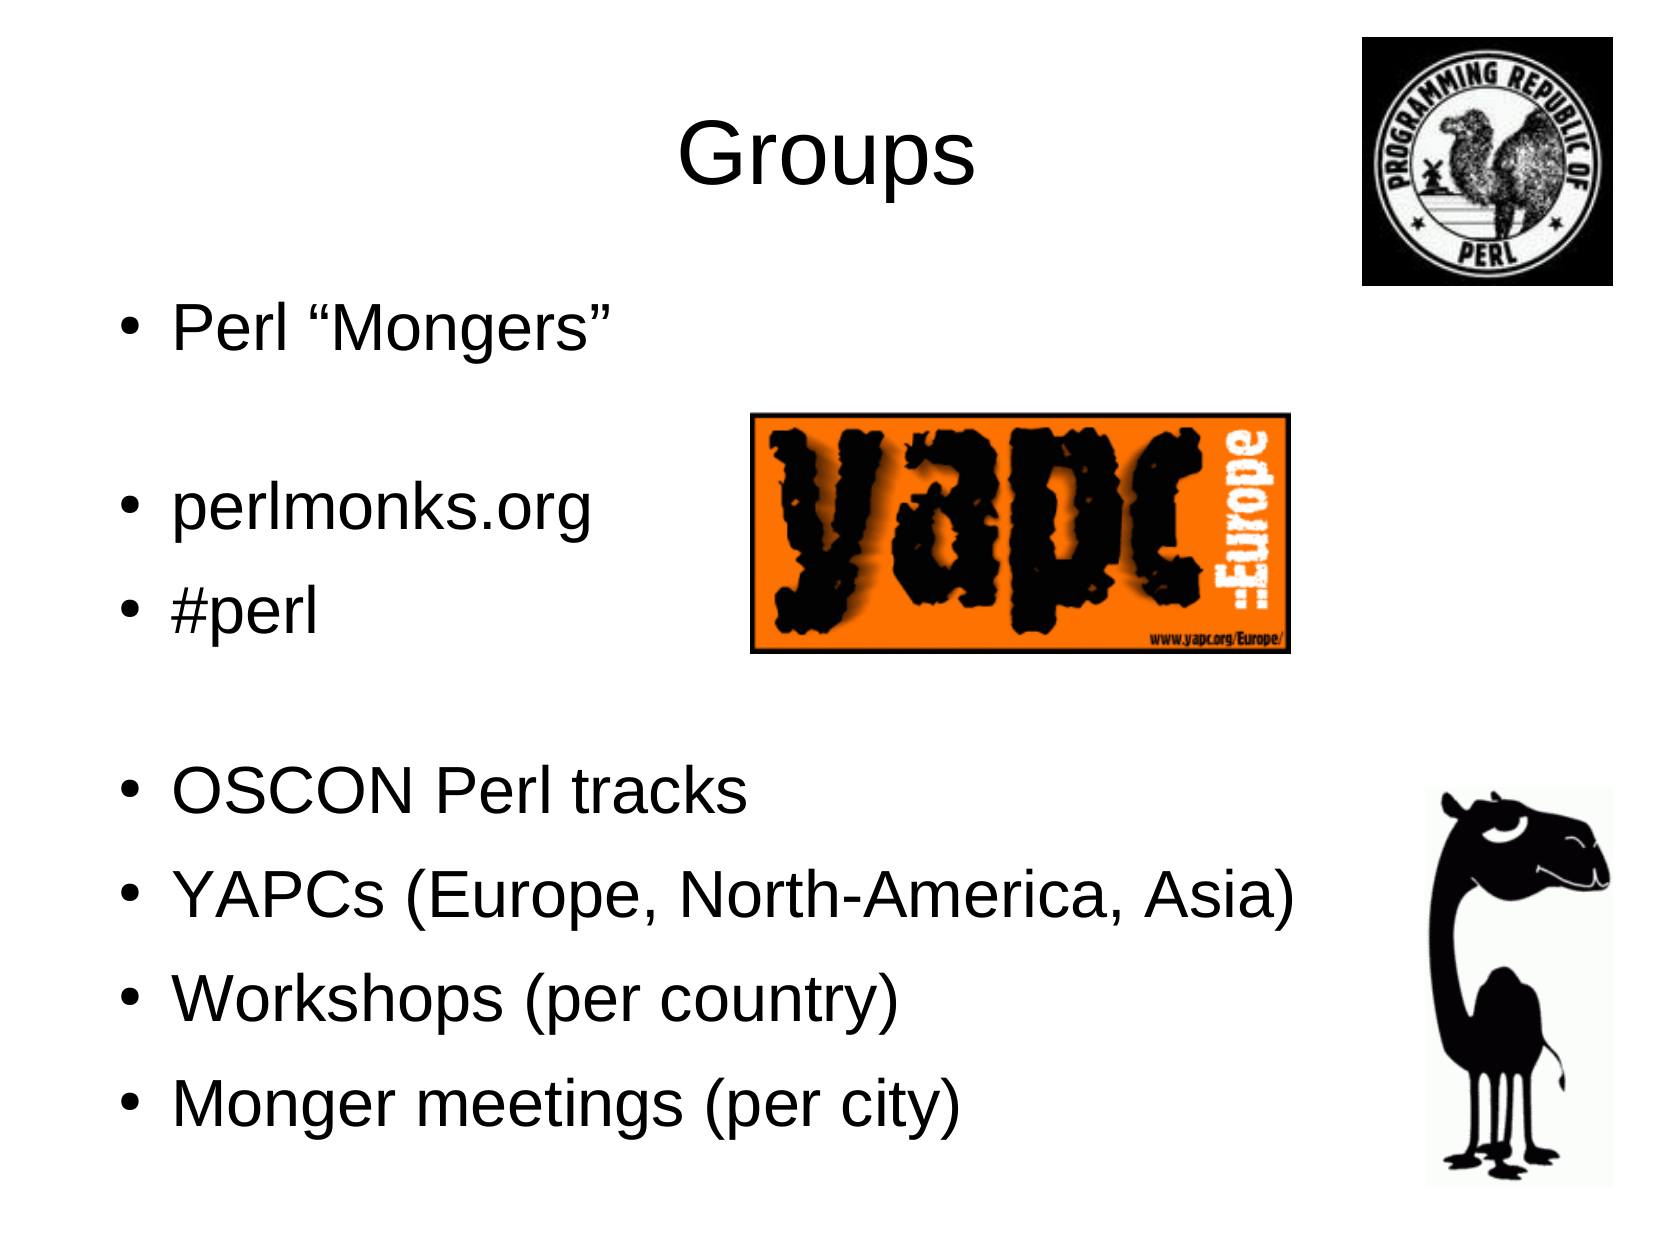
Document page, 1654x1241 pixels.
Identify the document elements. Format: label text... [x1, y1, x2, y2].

picture [1425, 787, 1613, 1188]
picture [1362, 37, 1613, 286]
list Perl “Mongers” perlmonks.org #perl OSCON Perl tracks YAPCs (Europe, North-America, Asia) Workshops (per country) Monger meetings (per city) [82, 290, 1571, 1136]
title Groups [82, 49, 1362, 257]
picture [750, 412, 1291, 654]
